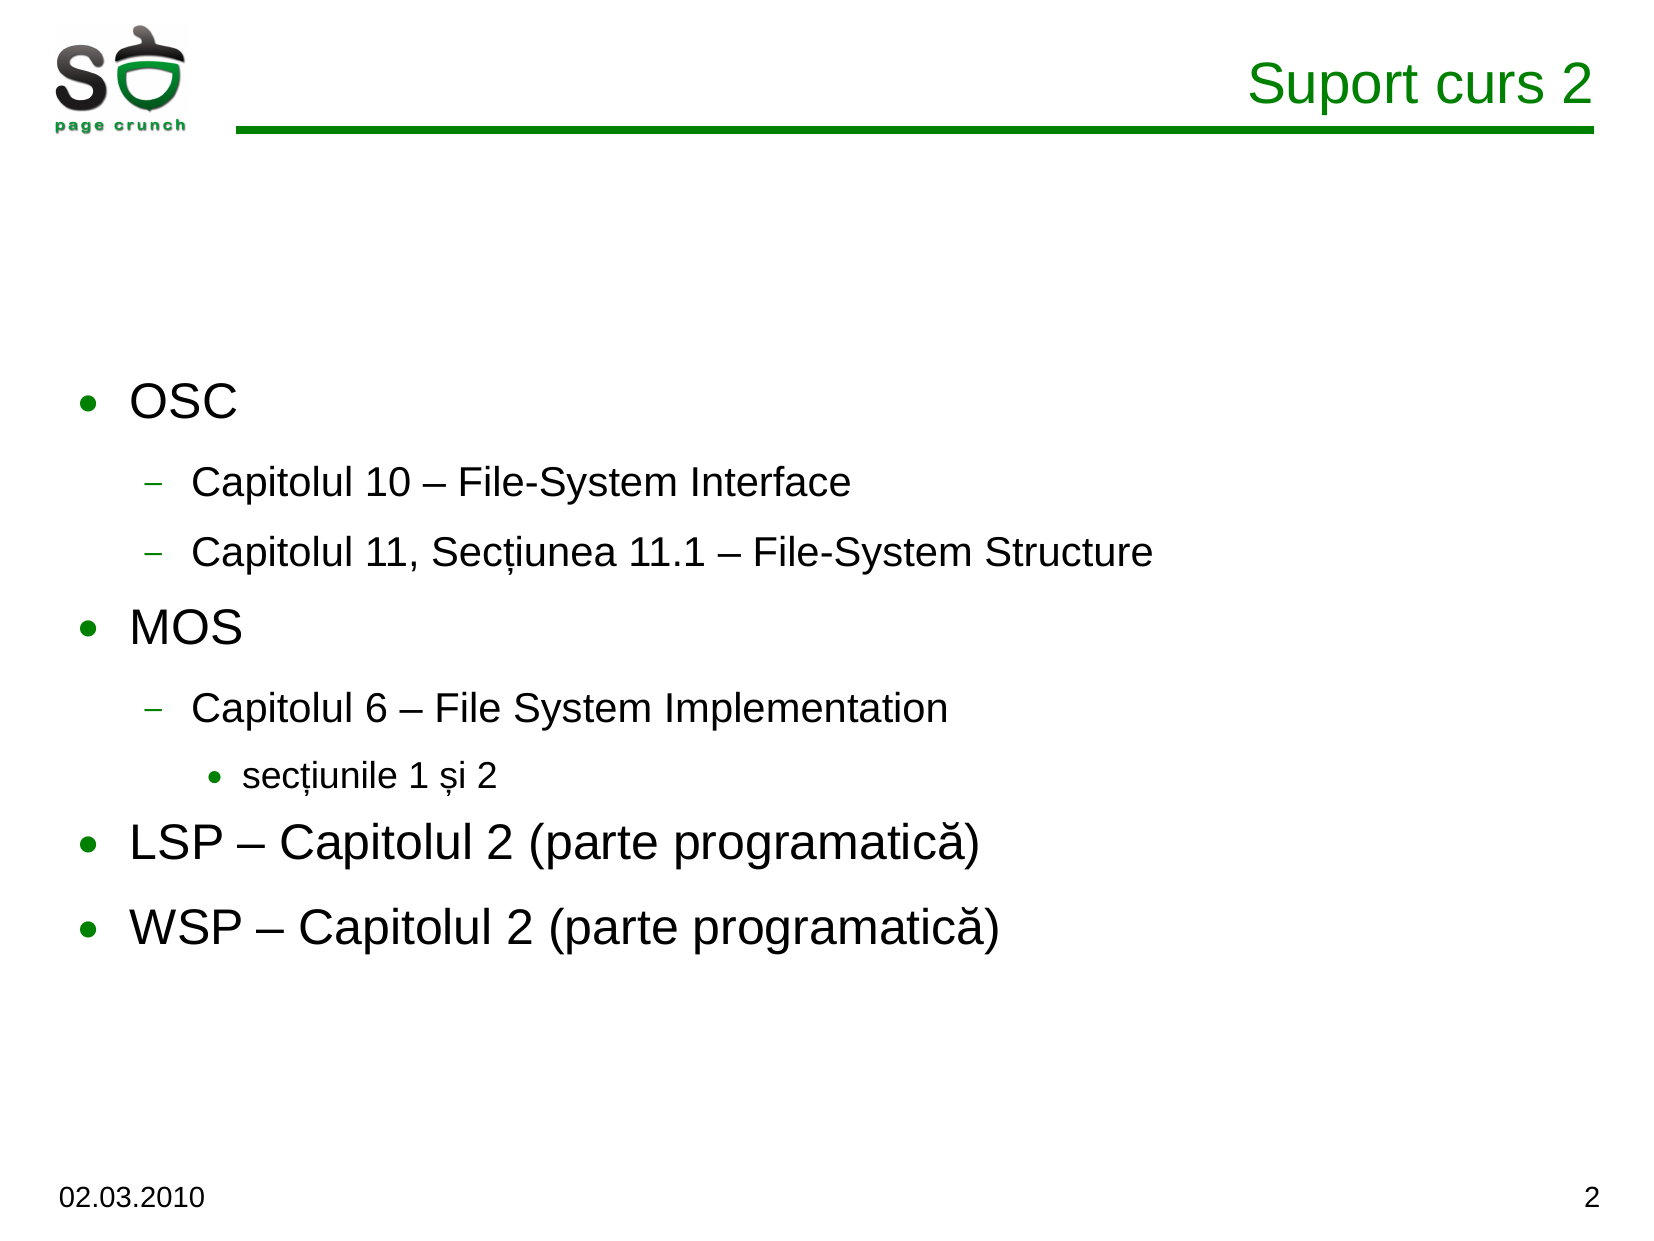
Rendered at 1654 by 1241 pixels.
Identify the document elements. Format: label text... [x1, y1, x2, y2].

picture [53, 23, 188, 136]
list OSC Capitolul 10 – File-System Interface Capitolul 11, Secțiunea 11.1 – File-System Structure MOS Capitolul 6 – File System Implementation secțiunile 1 și 2 LSP – Capitolul 2 (parte programatică) WSP – Capitolul 2 (parte programatică) [59, 177, 1595, 1152]
title Suport curs 2 [236, 49, 1595, 119]
